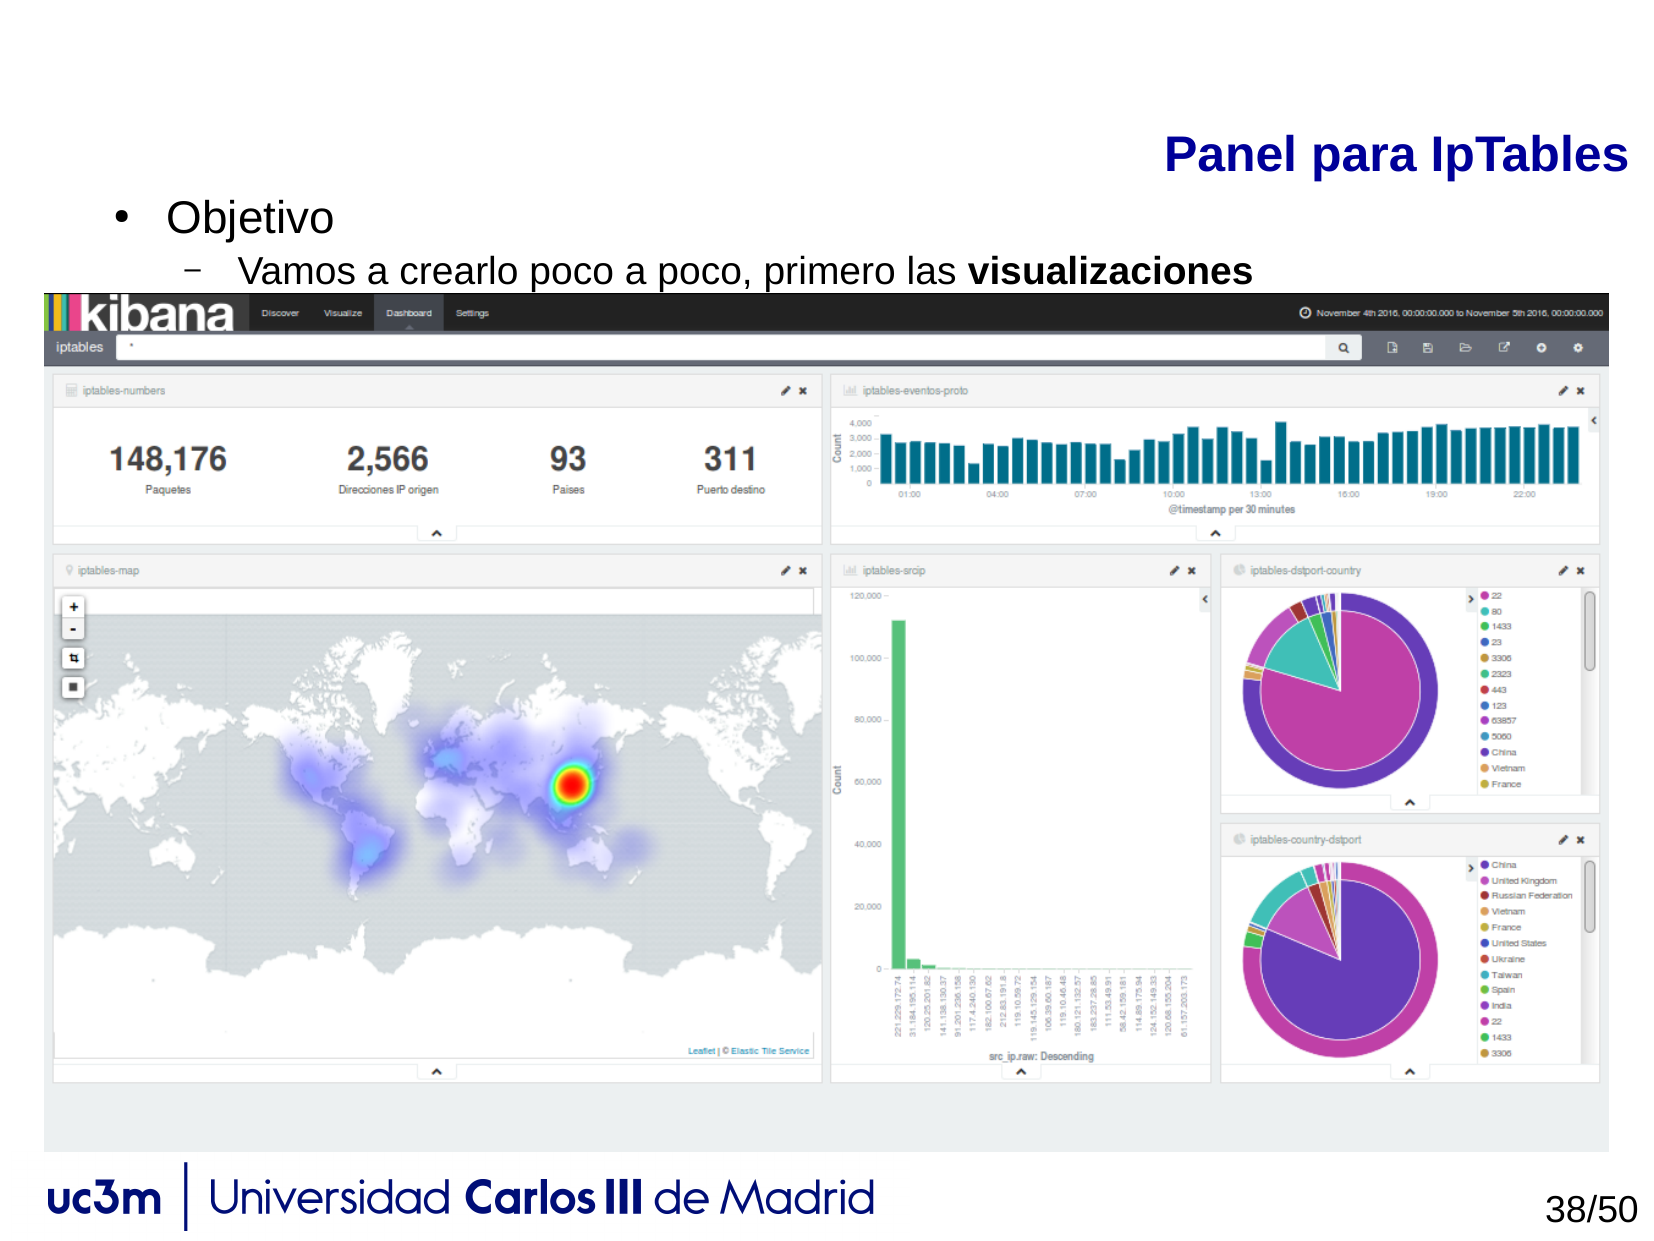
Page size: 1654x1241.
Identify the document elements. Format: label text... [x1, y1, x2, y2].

list Objetivo Vamos a crearlo poco a poco, primero las visualizaciones [95, 192, 1584, 293]
title Panel para IpTables [129, 0, 1630, 182]
picture [11, 293, 1609, 1241]
